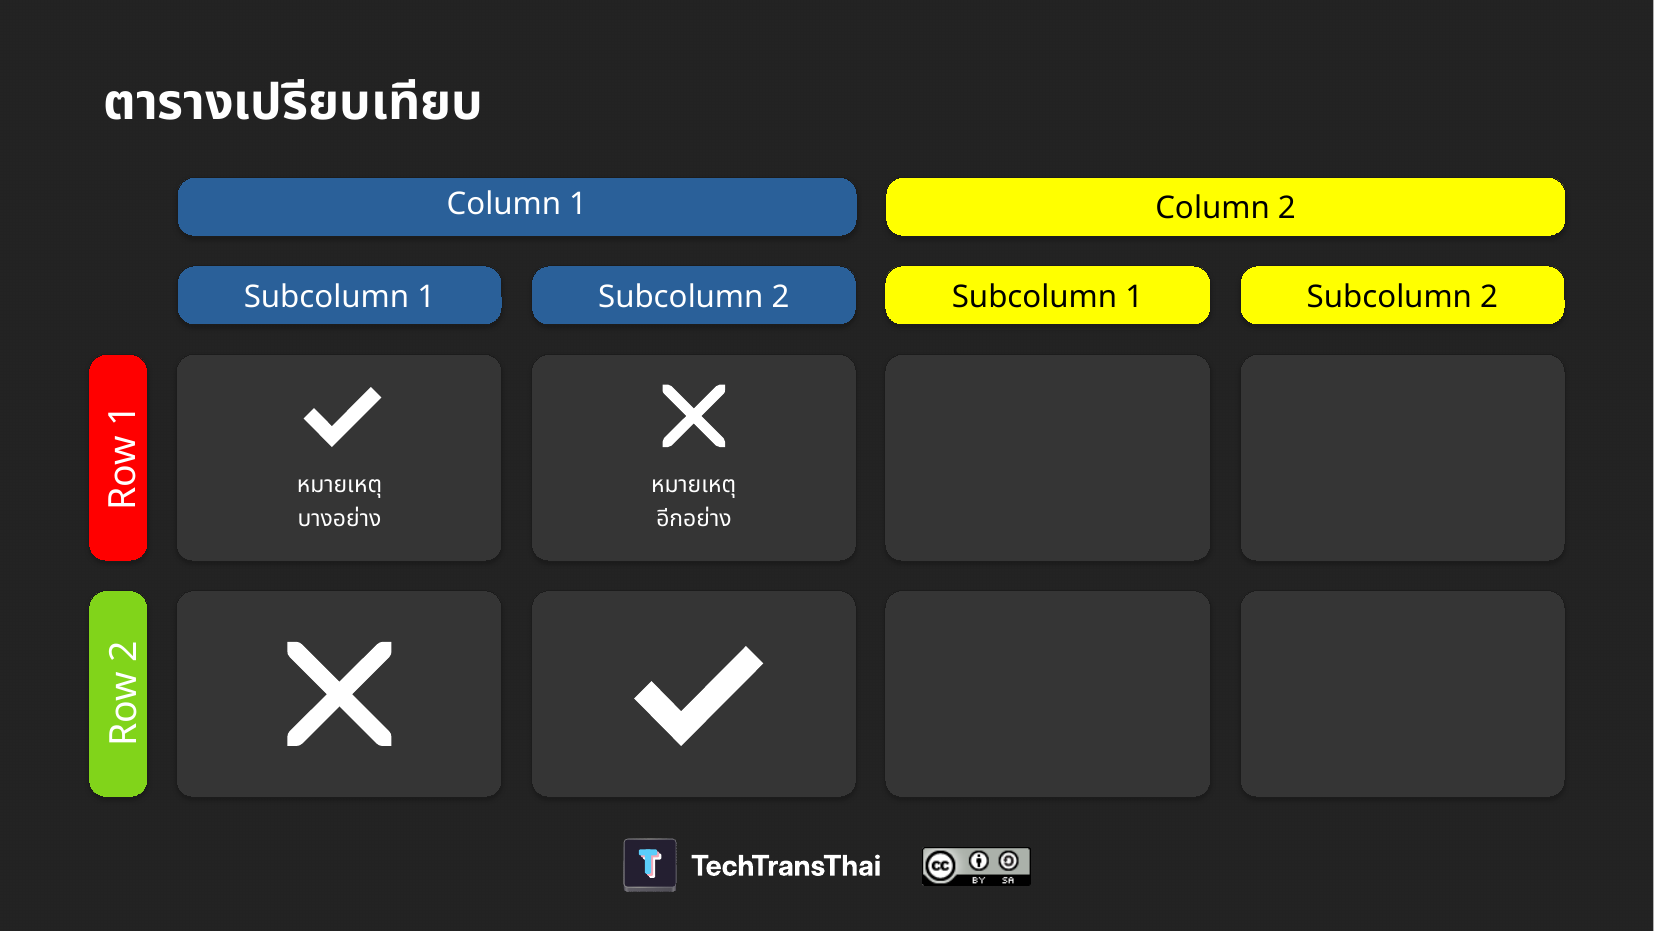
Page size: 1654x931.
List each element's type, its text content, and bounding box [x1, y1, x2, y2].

text_box [176, 354, 502, 549]
text_box Subcolumn 2 [1240, 265, 1566, 325]
text_box Column 1 [177, 177, 858, 237]
text_box [531, 354, 857, 460]
text_box [531, 590, 857, 798]
text_box [884, 590, 1211, 798]
text_box Row 2 [88, 590, 149, 798]
text_box [1240, 354, 1566, 562]
picture [0, 0, 1654, 931]
text_box [884, 354, 1211, 562]
text_box [176, 590, 502, 798]
text_box Row 1 [87, 354, 148, 562]
text_box Subcolumn 1 [884, 265, 1211, 325]
text_box [1240, 590, 1566, 798]
text_box หมายเหตุ อีกอย่าง [531, 460, 857, 562]
text_box Subcolumn 1 [177, 265, 503, 325]
text_box Column 2 [885, 177, 1566, 237]
text_box ตารางเปรียบเทียบ [88, 59, 1595, 262]
text_box Subcolumn 2 [531, 265, 857, 325]
text_box หมายเหตุ บางอย่าง [177, 460, 502, 562]
